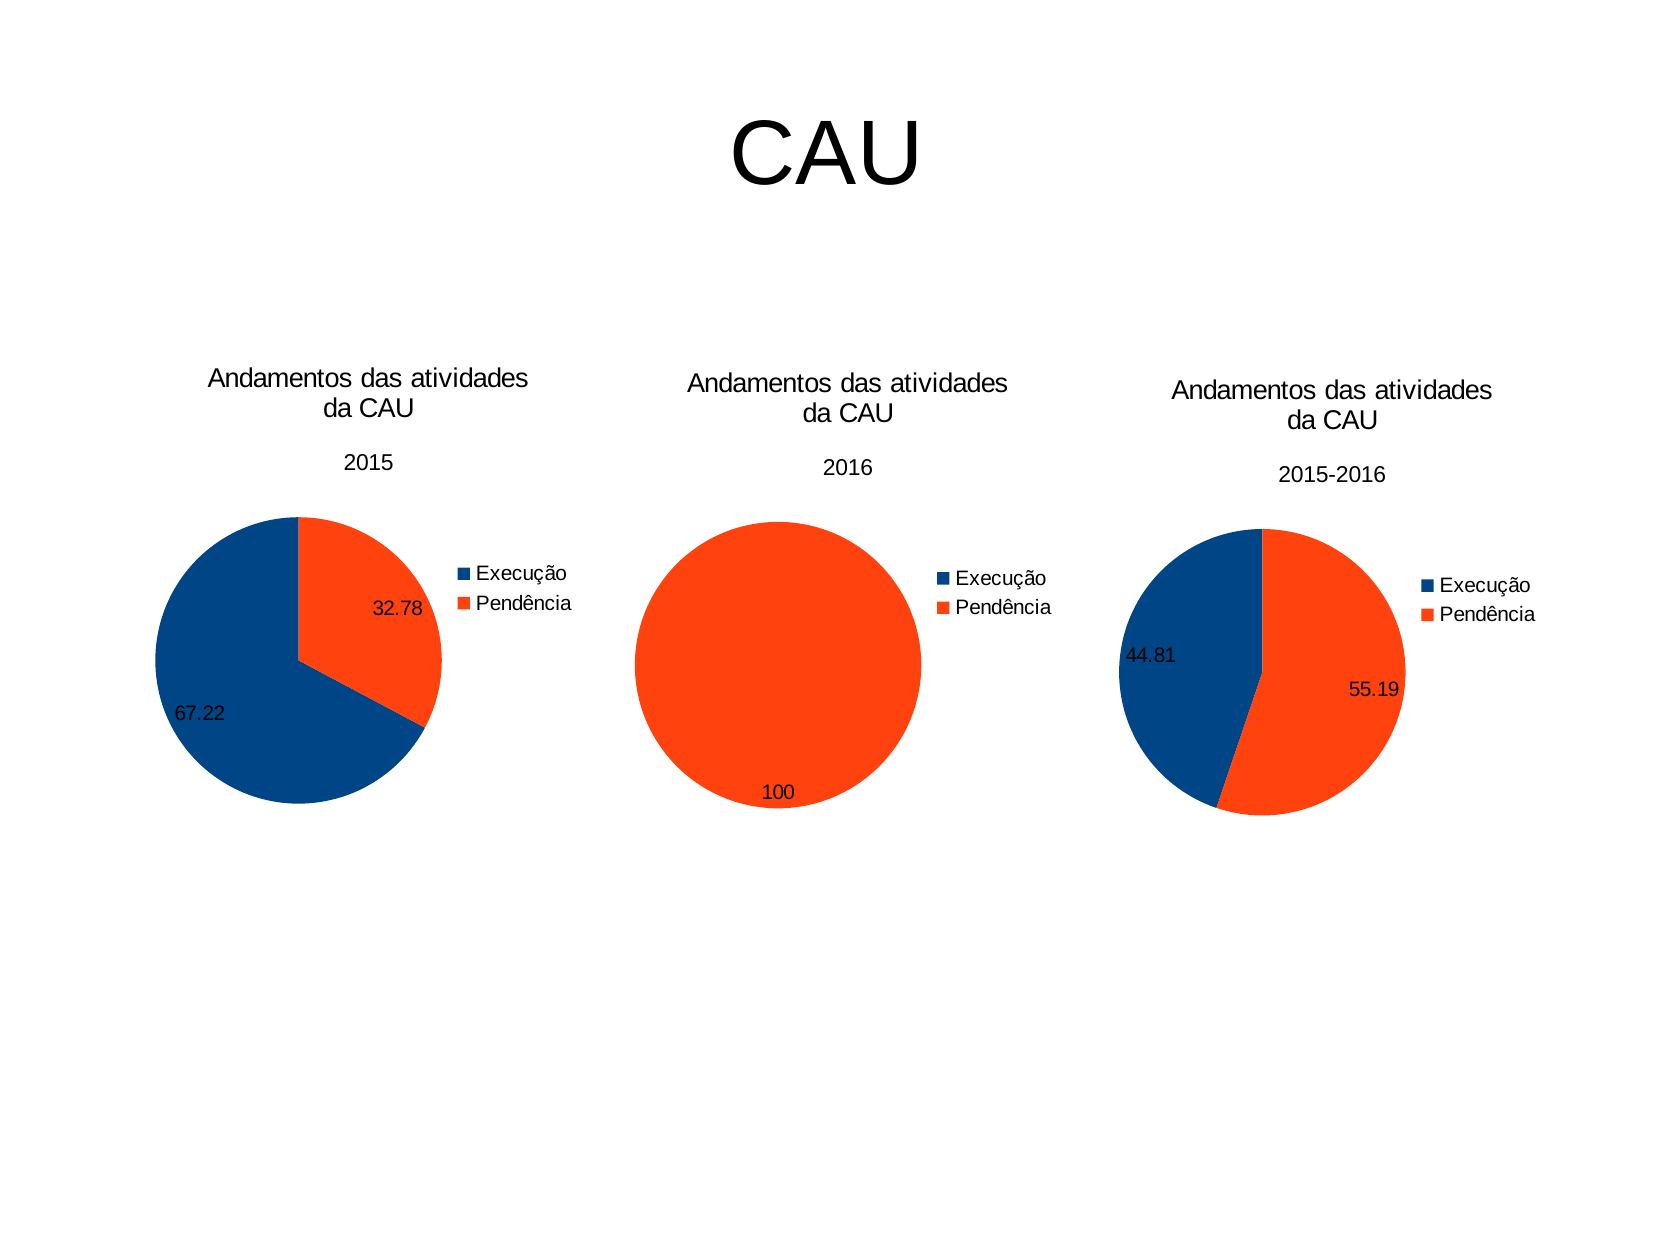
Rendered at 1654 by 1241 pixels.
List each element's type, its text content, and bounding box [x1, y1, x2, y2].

chart [625, 342, 1071, 844]
chart [146, 338, 591, 839]
chart [1110, 349, 1555, 851]
title CAU [82, 49, 1571, 257]
